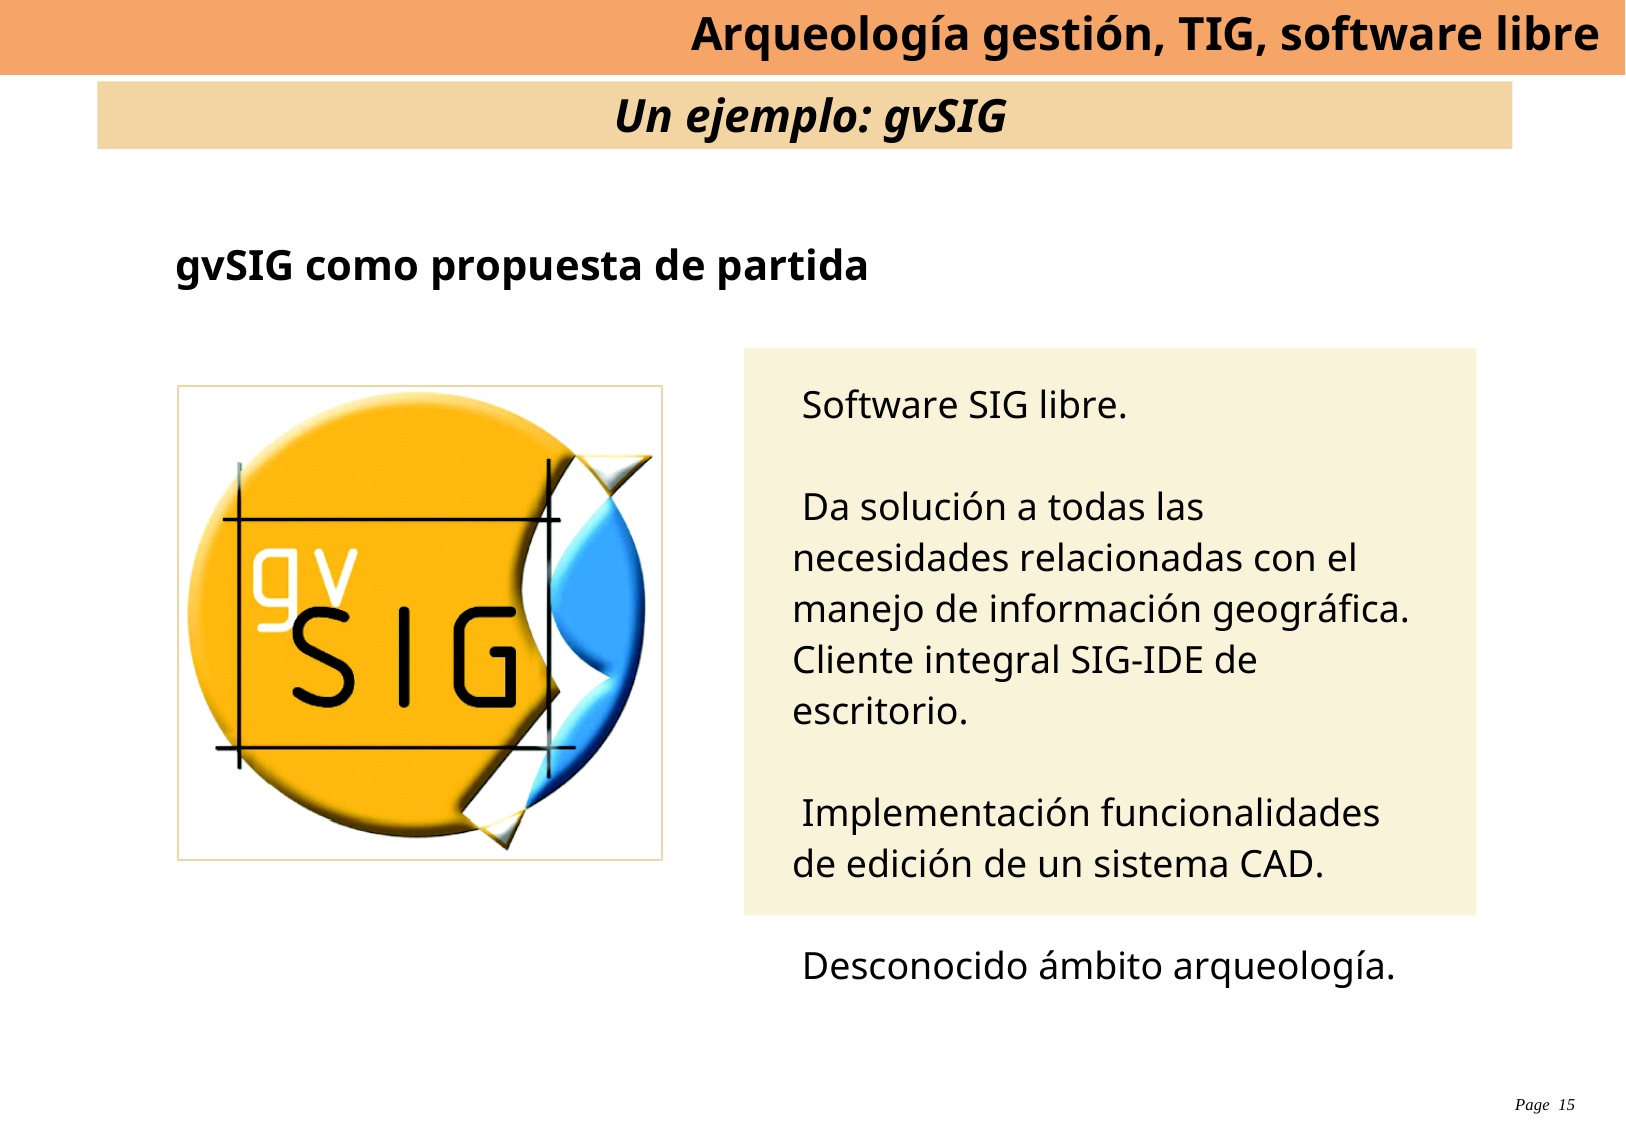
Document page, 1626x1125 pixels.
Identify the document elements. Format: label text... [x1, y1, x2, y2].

text_box gvSIG como propuesta de partida [162, 212, 1359, 300]
text_box [744, 348, 1477, 916]
picture [177, 384, 664, 863]
text_box Un ejemplo: gvSIG [97, 81, 1513, 149]
text_box [0, 0, 1626, 75]
text_box Arqueología gestión, TIG, software libre [600, 0, 1616, 73]
text_box Software SIG libre. Da solución a todas las necesidades relacionadas con el manejo de información geográfica. Cliente integral SIG-IDE de escritorio. Implementación funcionalidades de edición de un sistema CAD. Desconocido ámbito arqueología. [779, 371, 1430, 997]
